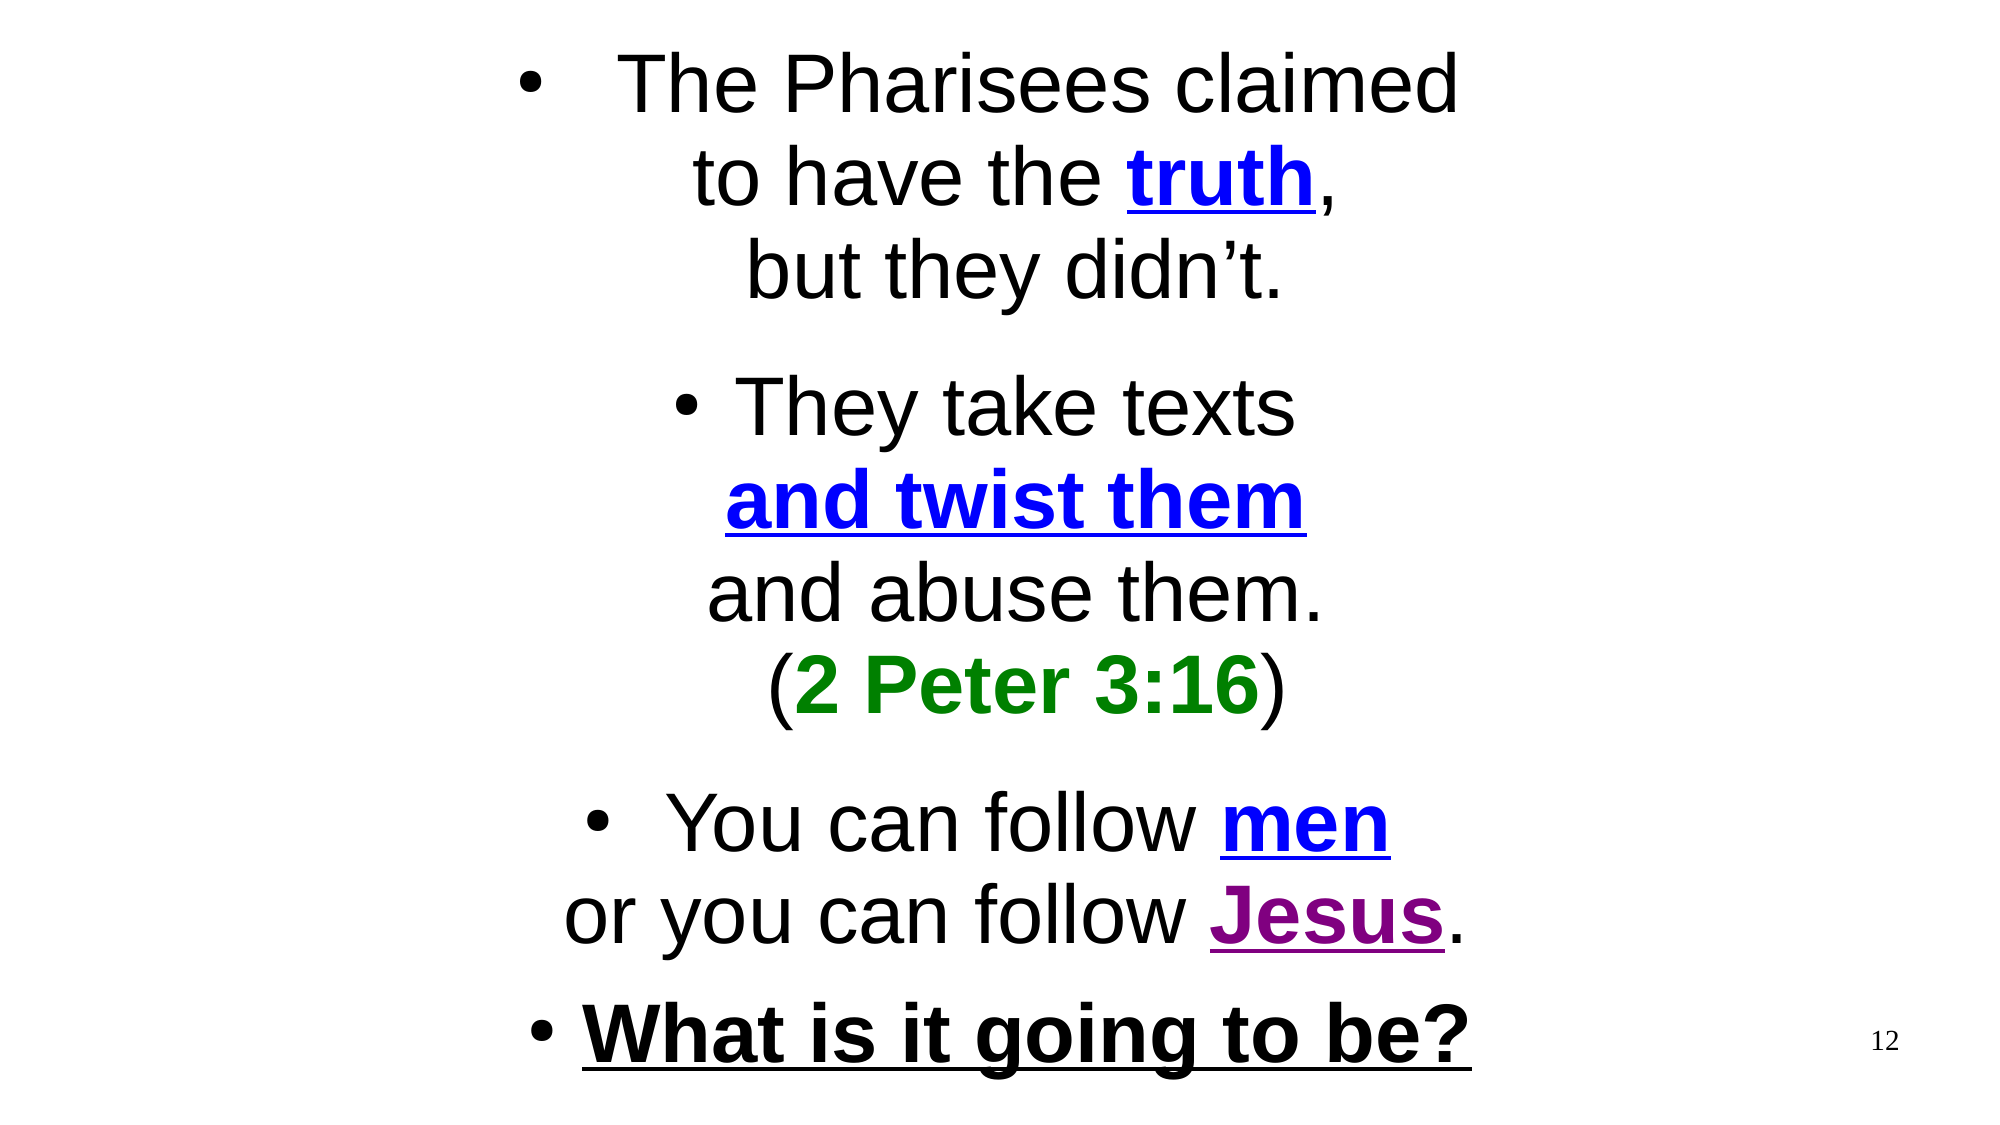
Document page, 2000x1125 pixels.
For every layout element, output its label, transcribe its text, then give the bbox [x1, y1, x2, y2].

list The Pharisees claimed to have the truth, but they didn’t. They take texts and twist them and abuse them. (2 Peter 3:16) You can follow men or you can follow Jesus. What is it going to be? [0, 37, 1988, 1088]
